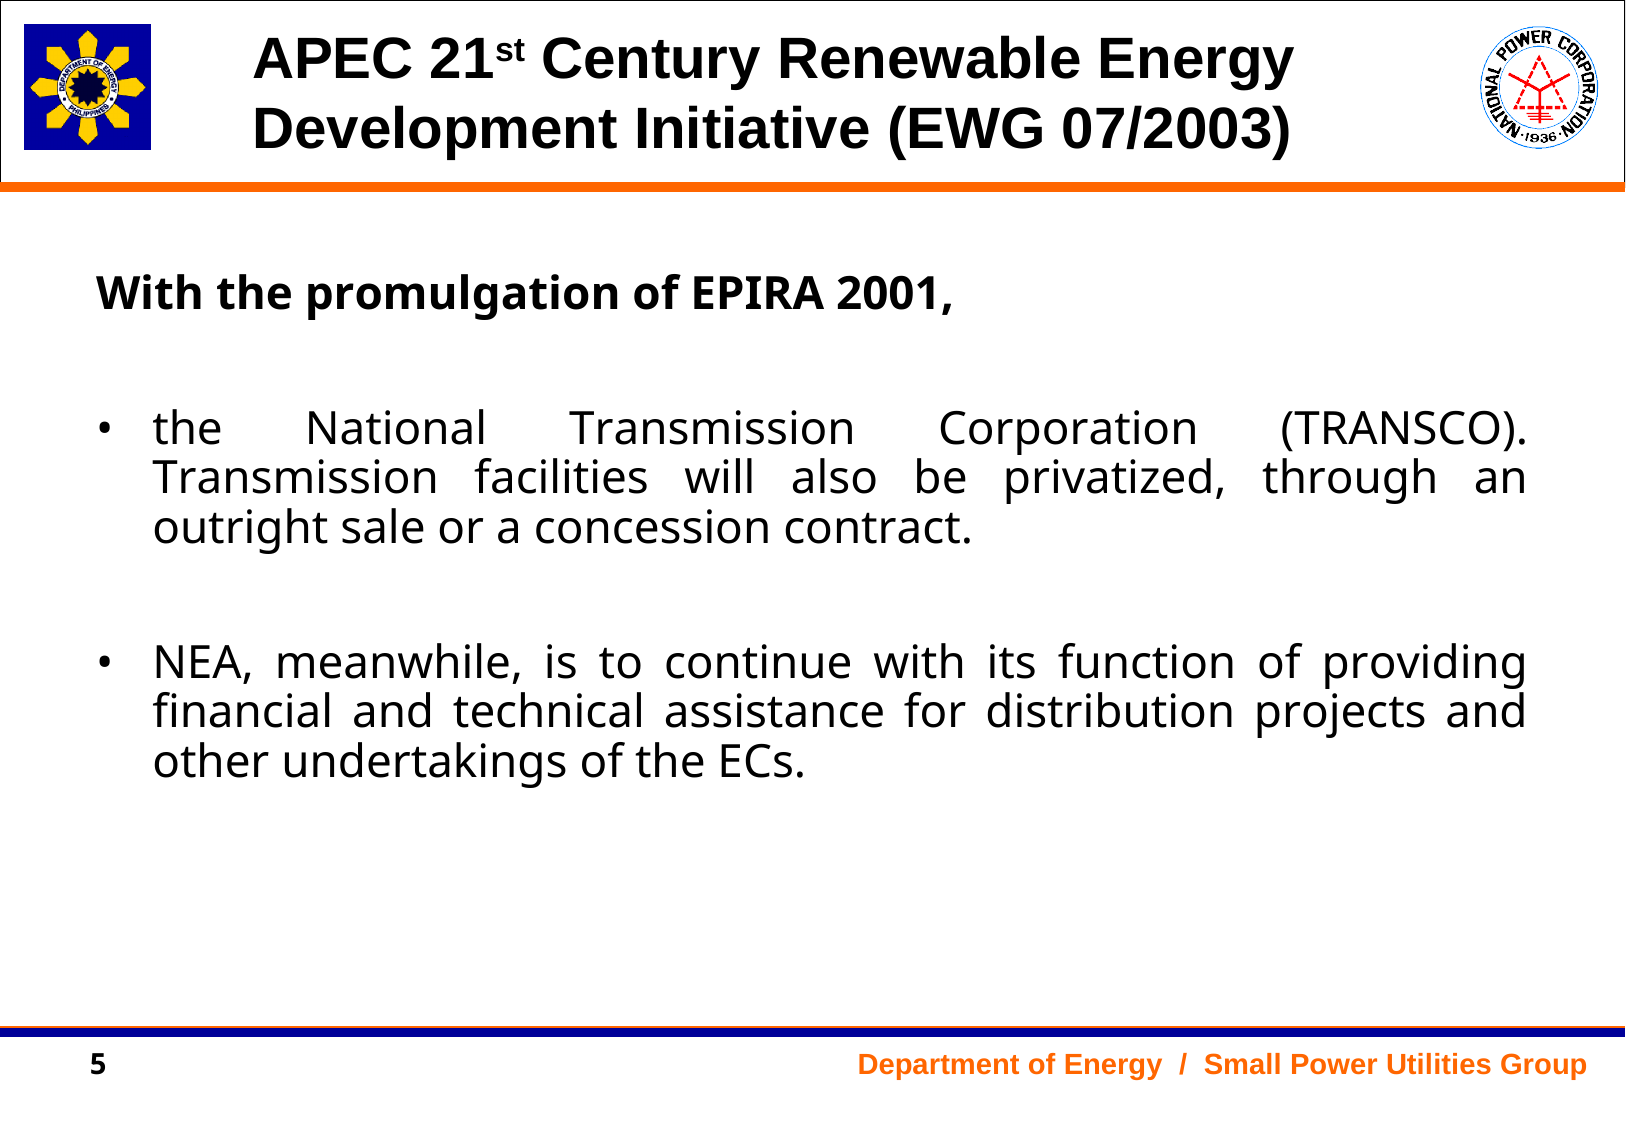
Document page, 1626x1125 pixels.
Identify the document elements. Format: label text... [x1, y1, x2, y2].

picture [1475, 24, 1600, 150]
picture [24, 24, 151, 150]
list With the promulgation of EPIRA 2001, the National Transmission Corporation (TRANSCO). Transmission facilities will also be privatized, through an outright sale or a concession contract. NEA, meanwhile, is to continue with its function of providing financial and technical assistance for distribution projects and other undertakings of the ECs. [81, 262, 1544, 1005]
